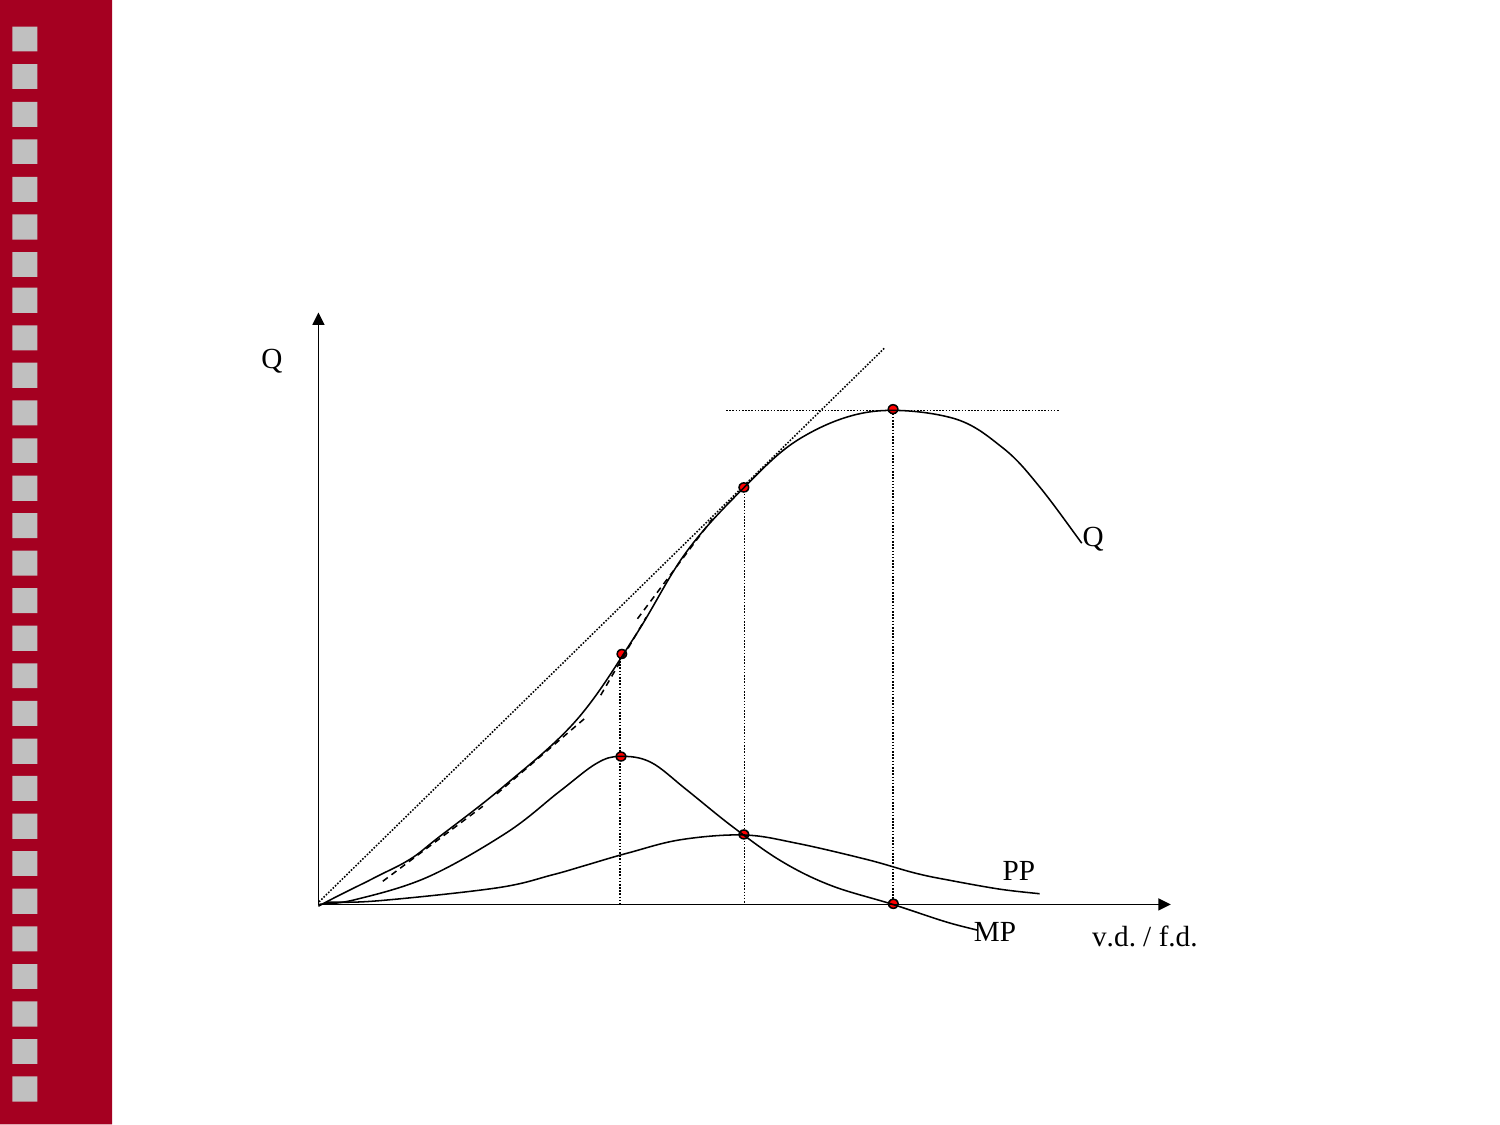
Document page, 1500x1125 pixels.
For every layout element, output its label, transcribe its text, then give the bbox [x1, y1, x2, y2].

text_box [740, 829, 749, 834]
text_box [888, 404, 898, 409]
text_box v.d. / f.d. [1077, 909, 1263, 994]
text_box [617, 649, 624, 658]
text_box MP [959, 905, 1071, 961]
text_box [739, 482, 746, 490]
text_box [742, 485, 749, 492]
text_box [889, 899, 899, 904]
text_box PP [987, 843, 1100, 900]
text_box Q [1067, 509, 1180, 567]
text_box Q [246, 331, 359, 388]
